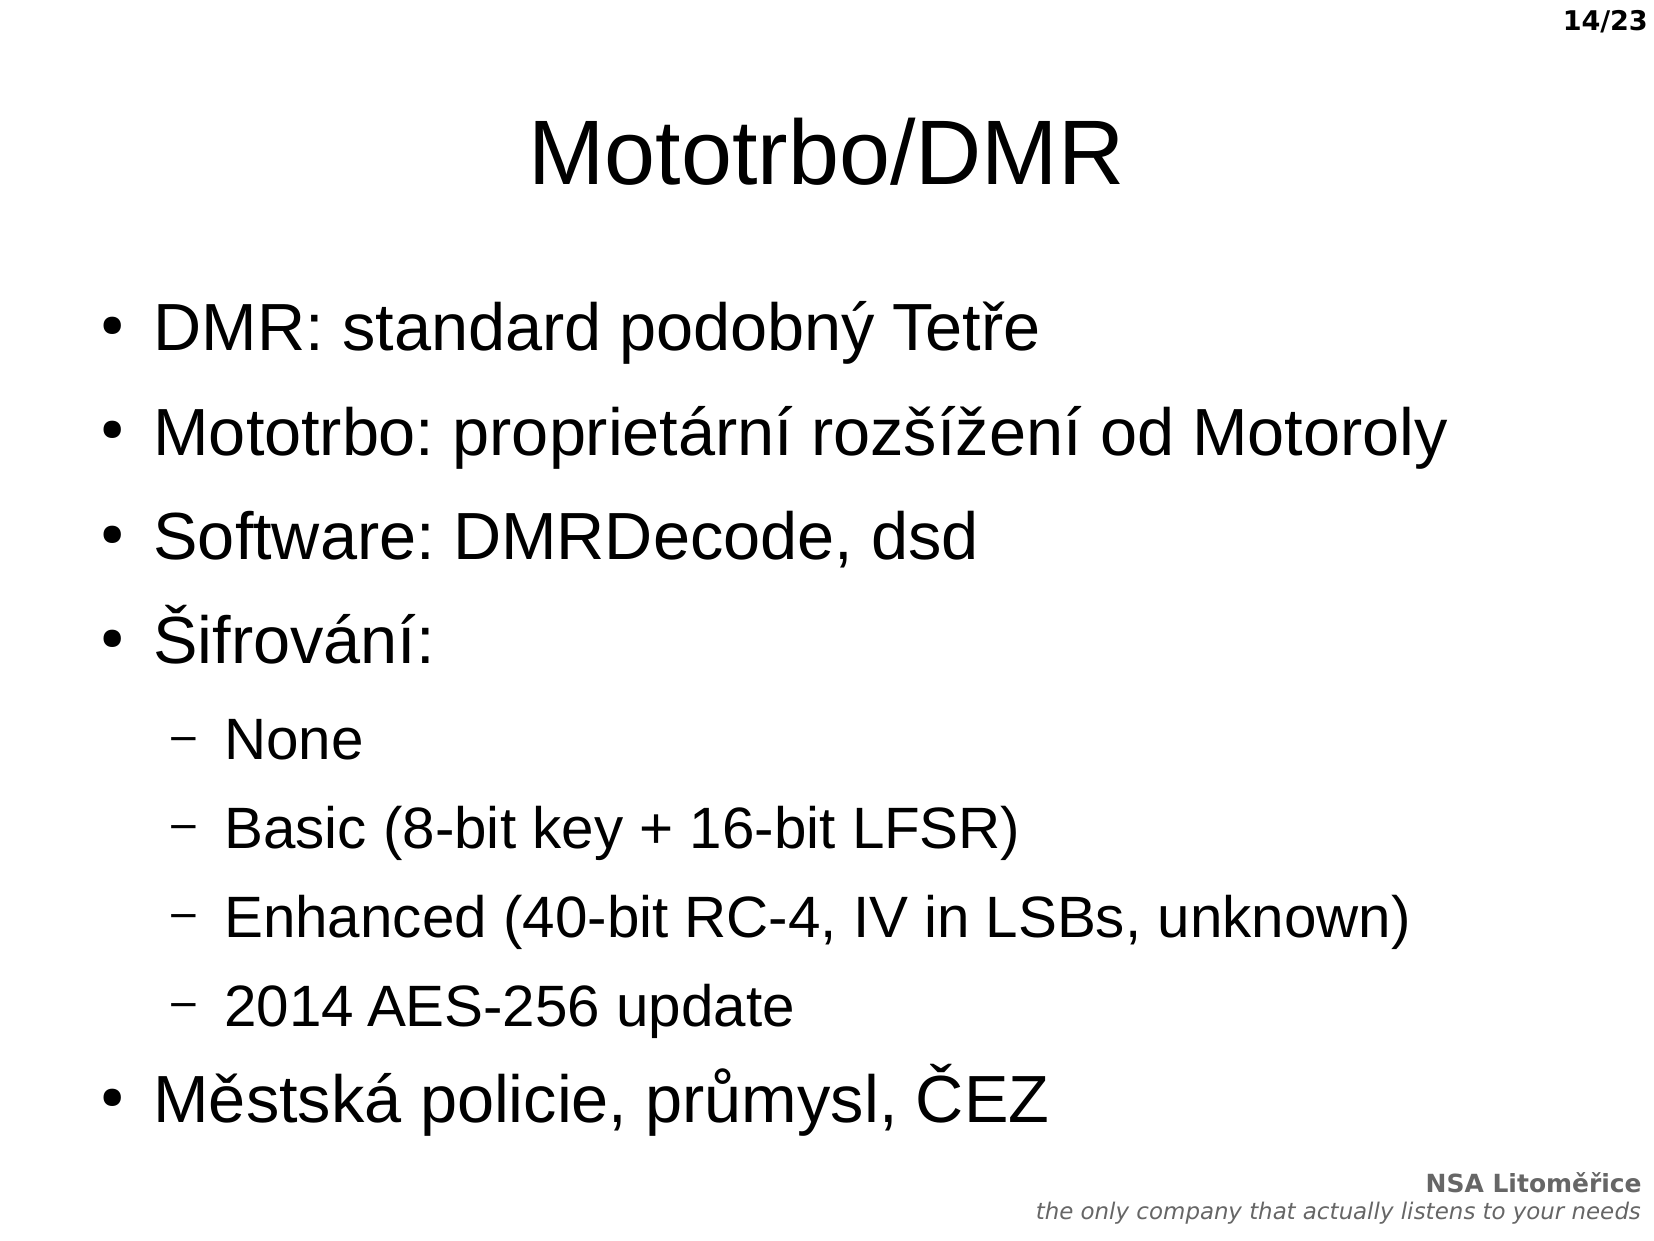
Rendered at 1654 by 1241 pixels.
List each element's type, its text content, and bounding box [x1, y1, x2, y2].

list DMR: standard podobný Tetře Mototrbo: proprietární rozšížení od Motoroly Software: DMRDecode, dsd Šifrování: None Basic (8-bit key + 16-bit LFSR) Enhanced (40-bit RC-4, IV in LSBs, unknown) 2014 AES-256 update Městská policie, průmysl, ČEZ [82, 290, 1571, 1229]
title Mototrbo/DMR [82, 49, 1571, 257]
